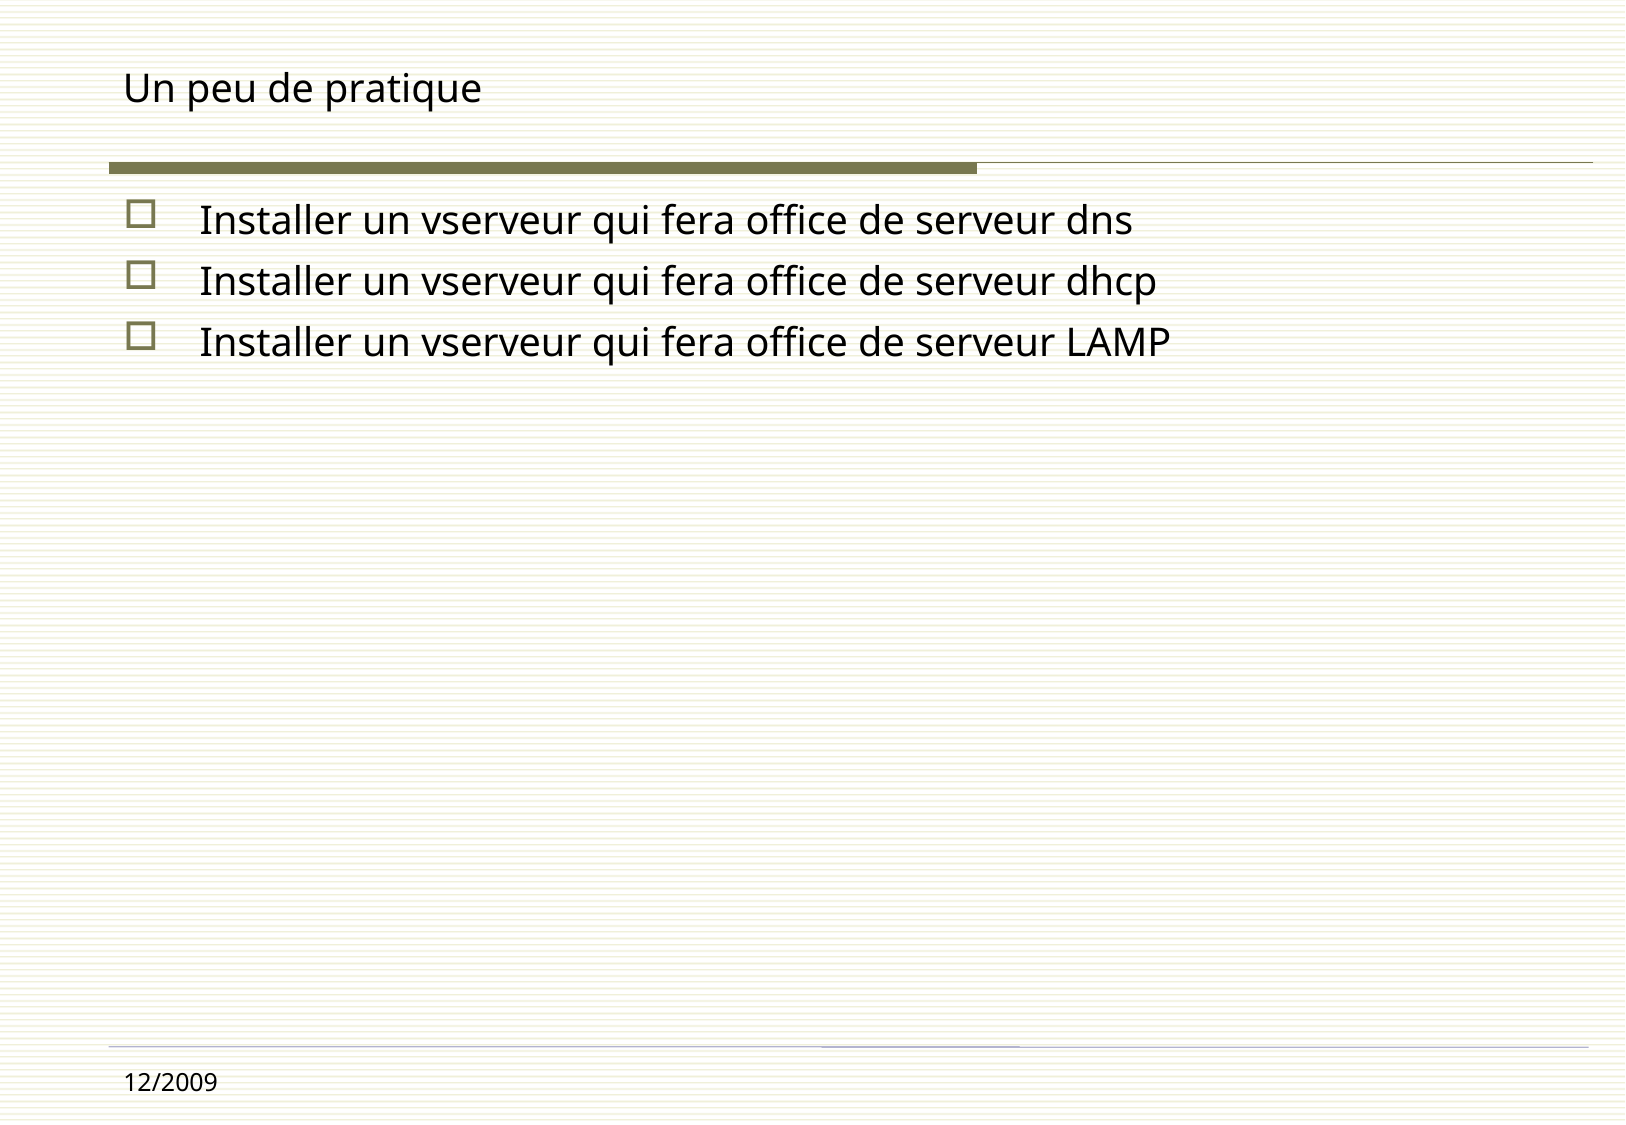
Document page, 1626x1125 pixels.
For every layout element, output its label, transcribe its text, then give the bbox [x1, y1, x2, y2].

picture [0, 0, 1626, 1125]
title Un peu de pratique [108, 12, 1595, 162]
list Installer un vserveur qui fera office de serveur dns Installer un vserveur qui fera office de serveur dhcp Installer un vserveur qui fera office de serveur LAMP [108, 187, 1594, 1035]
